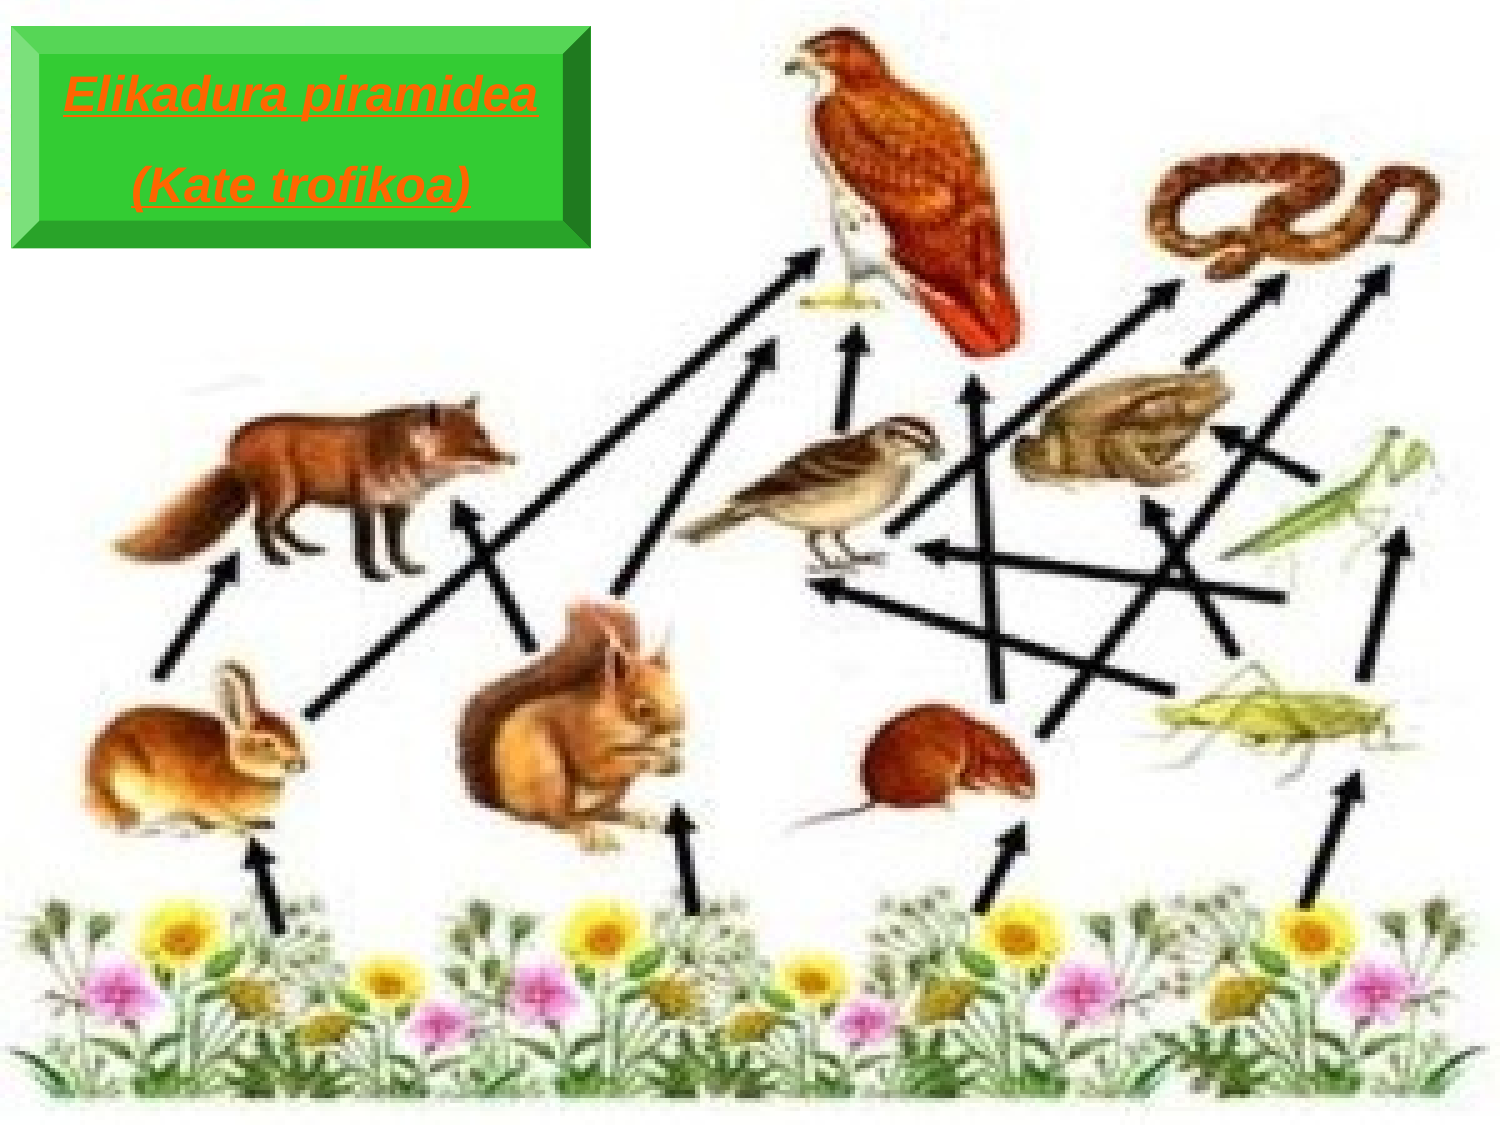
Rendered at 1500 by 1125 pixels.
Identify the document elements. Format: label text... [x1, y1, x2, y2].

text_box Elikadura piramidea (Kate trofikoa) [40, 54, 562, 220]
picture [0, 0, 1500, 1125]
